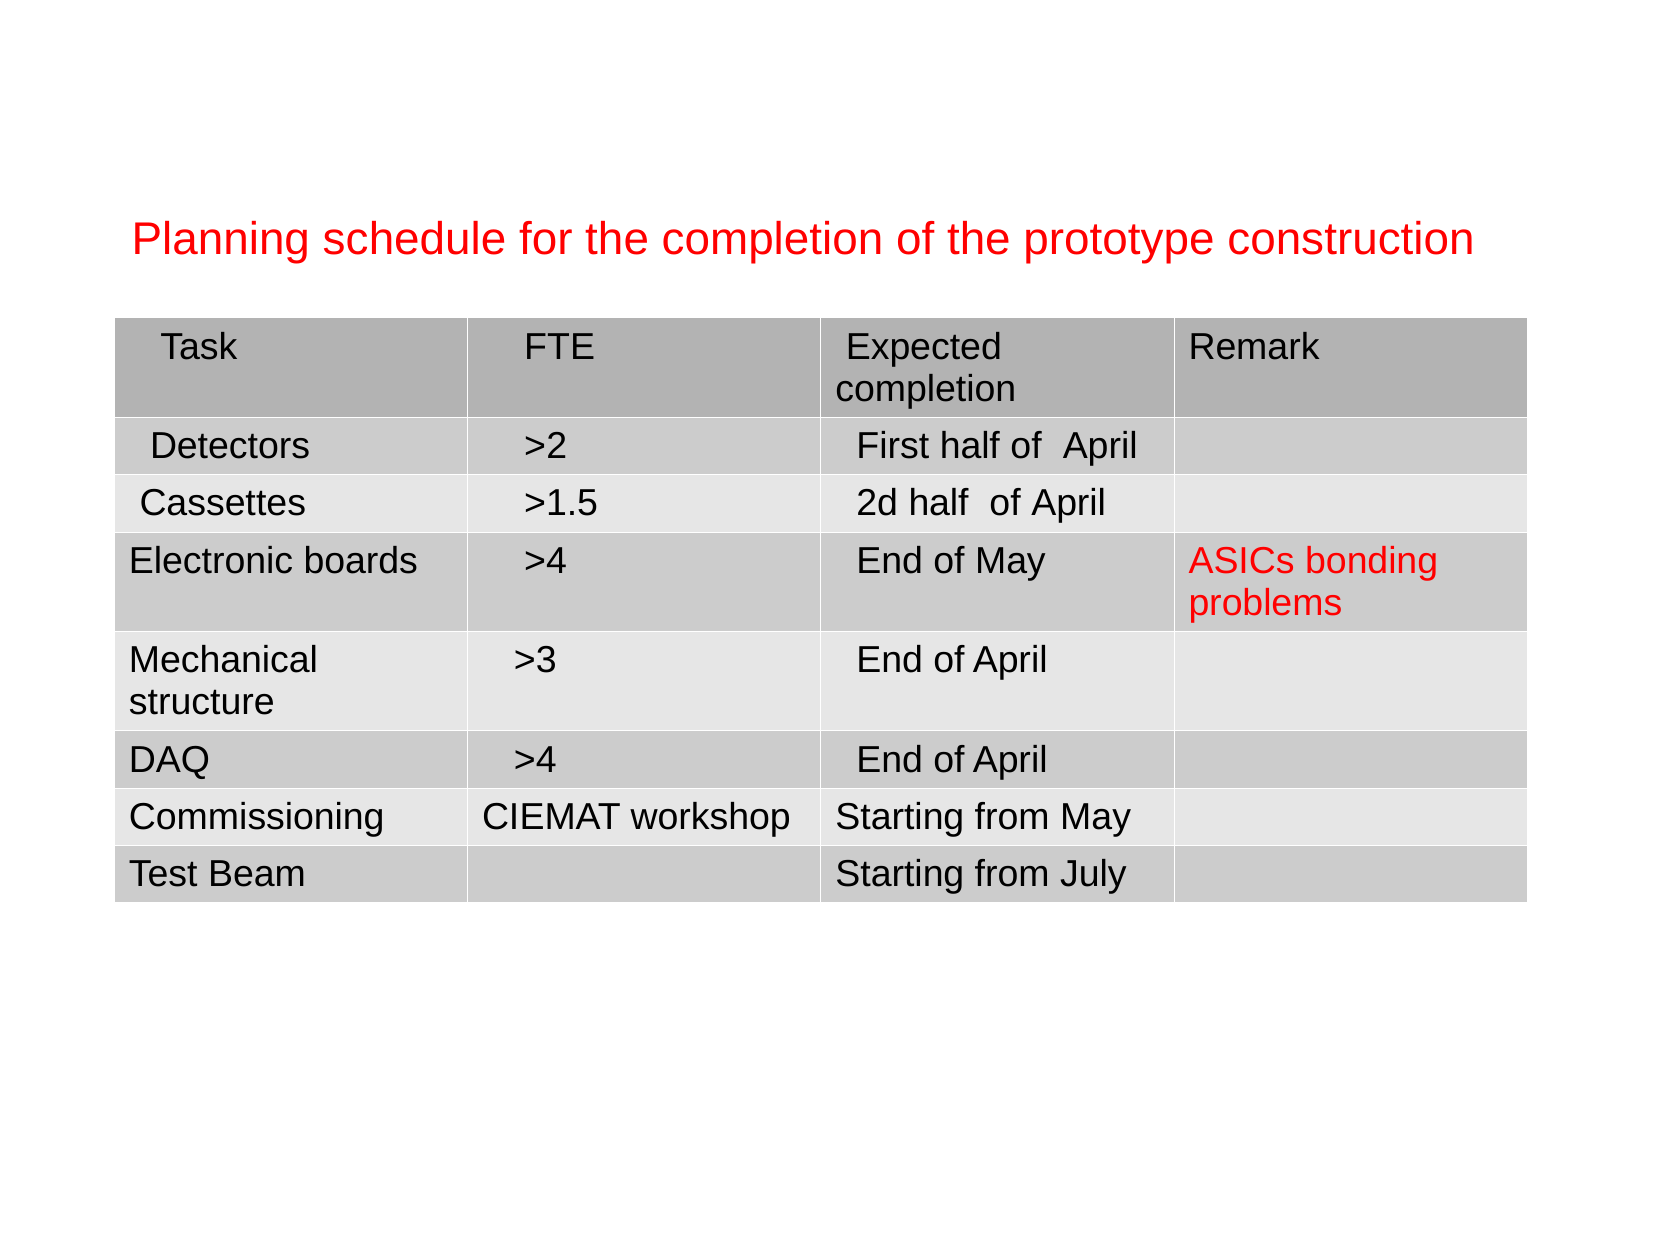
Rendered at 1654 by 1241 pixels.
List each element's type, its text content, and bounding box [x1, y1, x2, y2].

table_cell ASICs bonding problems [1175, 533, 1527, 631]
table_cell End of May [821, 533, 1174, 631]
table_cell [1175, 846, 1527, 902]
table_cell [1175, 475, 1527, 532]
table_cell Starting from July [821, 846, 1174, 902]
table_cell >2 [468, 418, 820, 474]
table_cell End of April [821, 731, 1174, 788]
table_header Remark [1175, 318, 1527, 417]
table_cell Commissioning [115, 789, 467, 845]
table_cell >1.5 [468, 475, 820, 532]
table_cell [1175, 731, 1527, 788]
table_cell >4 [468, 533, 820, 631]
table_header Task [115, 318, 467, 417]
table_header FTE [468, 318, 820, 417]
table_cell Electronic boards [115, 533, 467, 631]
table_cell Detectors [115, 418, 467, 474]
table_cell End of April [821, 632, 1174, 730]
table_cell Test Beam [115, 846, 467, 902]
table_cell 2d half of April [821, 475, 1174, 532]
table_cell DAQ [115, 731, 467, 788]
table_cell Cassettes [115, 475, 467, 532]
table_cell [468, 846, 820, 902]
table_cell >3 [468, 632, 820, 730]
table_cell [1175, 789, 1527, 845]
table_cell Starting from May [821, 789, 1174, 845]
table_cell [1175, 632, 1527, 730]
table_cell [1175, 418, 1527, 474]
table_cell >4 [468, 731, 820, 788]
table_cell Mechanical structure [115, 632, 467, 730]
table_header Expected completion [821, 318, 1174, 417]
table_cell CIEMAT workshop [468, 789, 820, 845]
text_box Planning schedule for the completion of the prototype construction [116, 205, 1490, 272]
table_cell First half of April [821, 418, 1174, 474]
